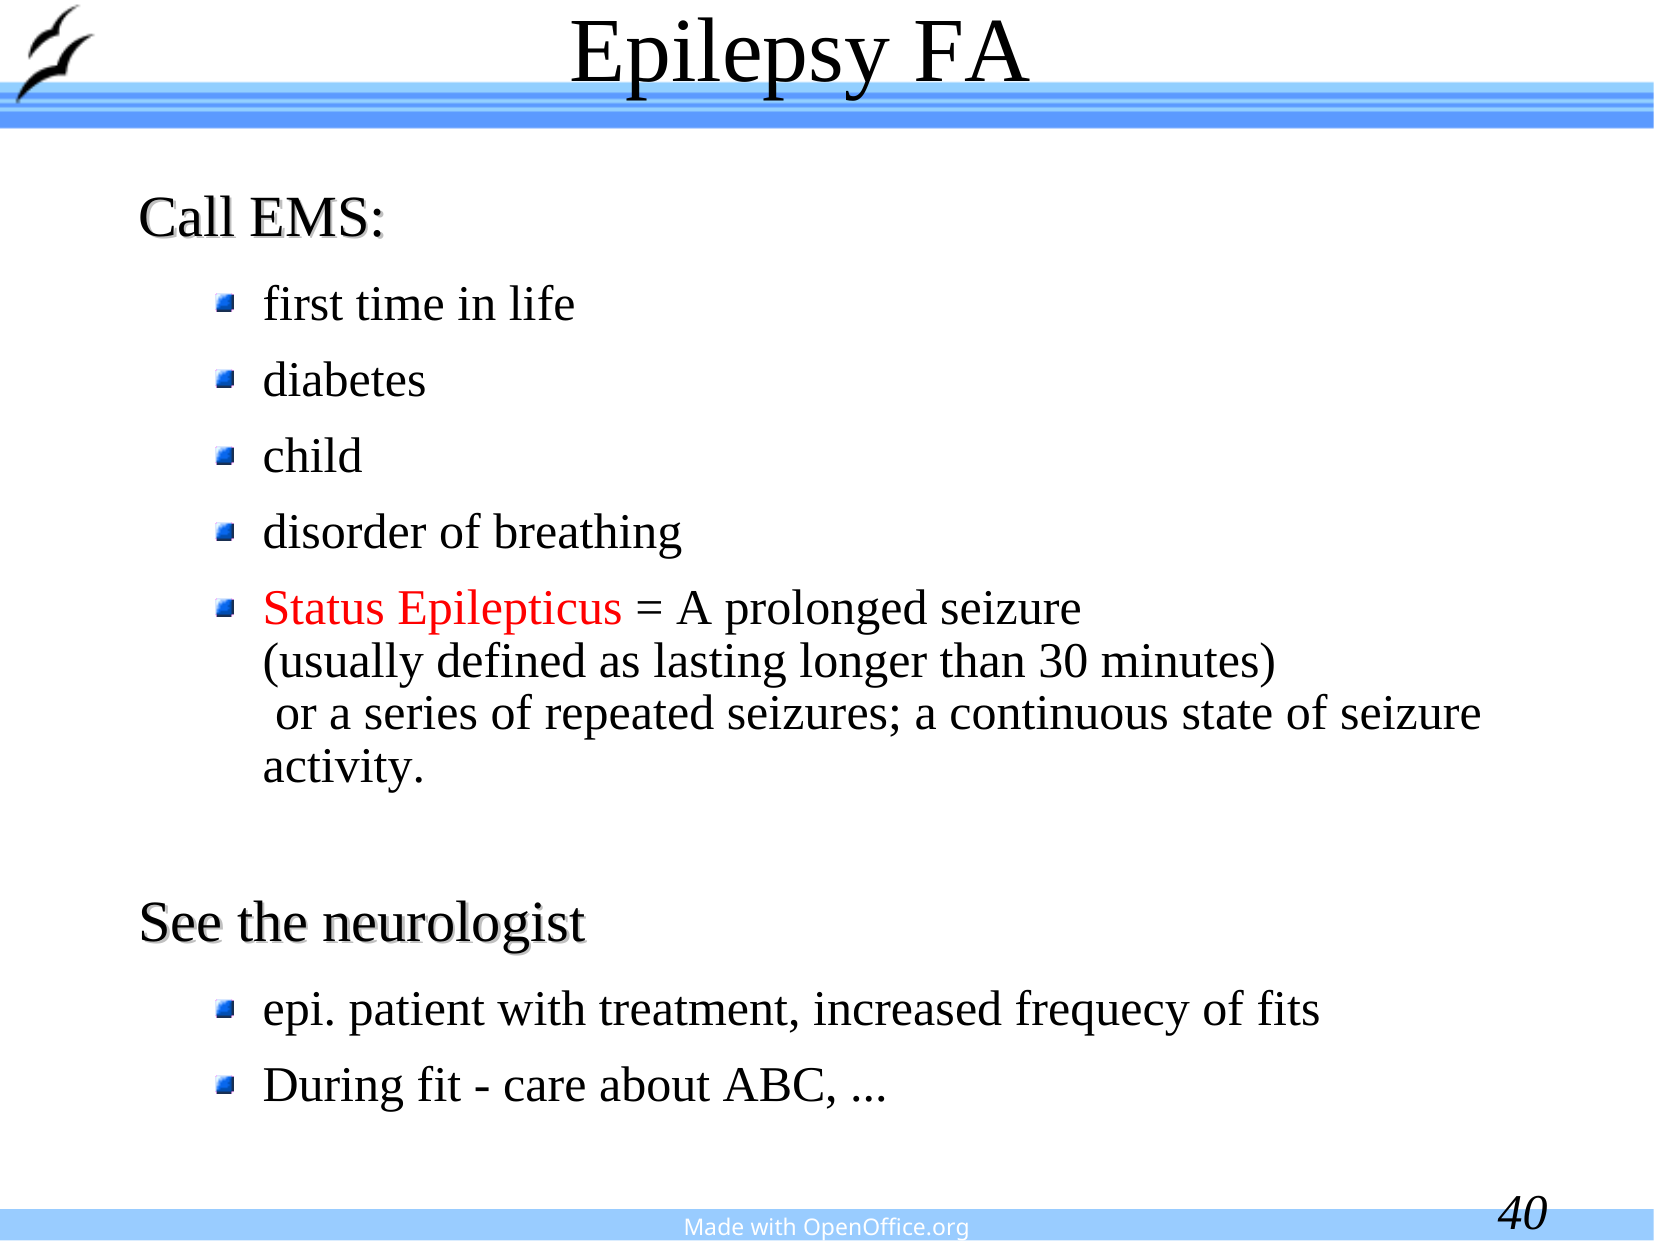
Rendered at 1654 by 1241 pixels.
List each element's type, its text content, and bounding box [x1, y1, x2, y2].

picture [0, 0, 1654, 133]
title Epilepsy FA [94, 0, 1507, 107]
list Call EMS: first time in life diabetes child disorder of breathing Status Epilepticus = A prolonged seizure (usually defined as lasting longer than 30 minutes) or a series of repeated seizures; a continuous state of seizure activity. See the neurologist epi. patient with treatment, increased frequecy of fits During fit - care about ABC, ... [120, 186, 1533, 1194]
